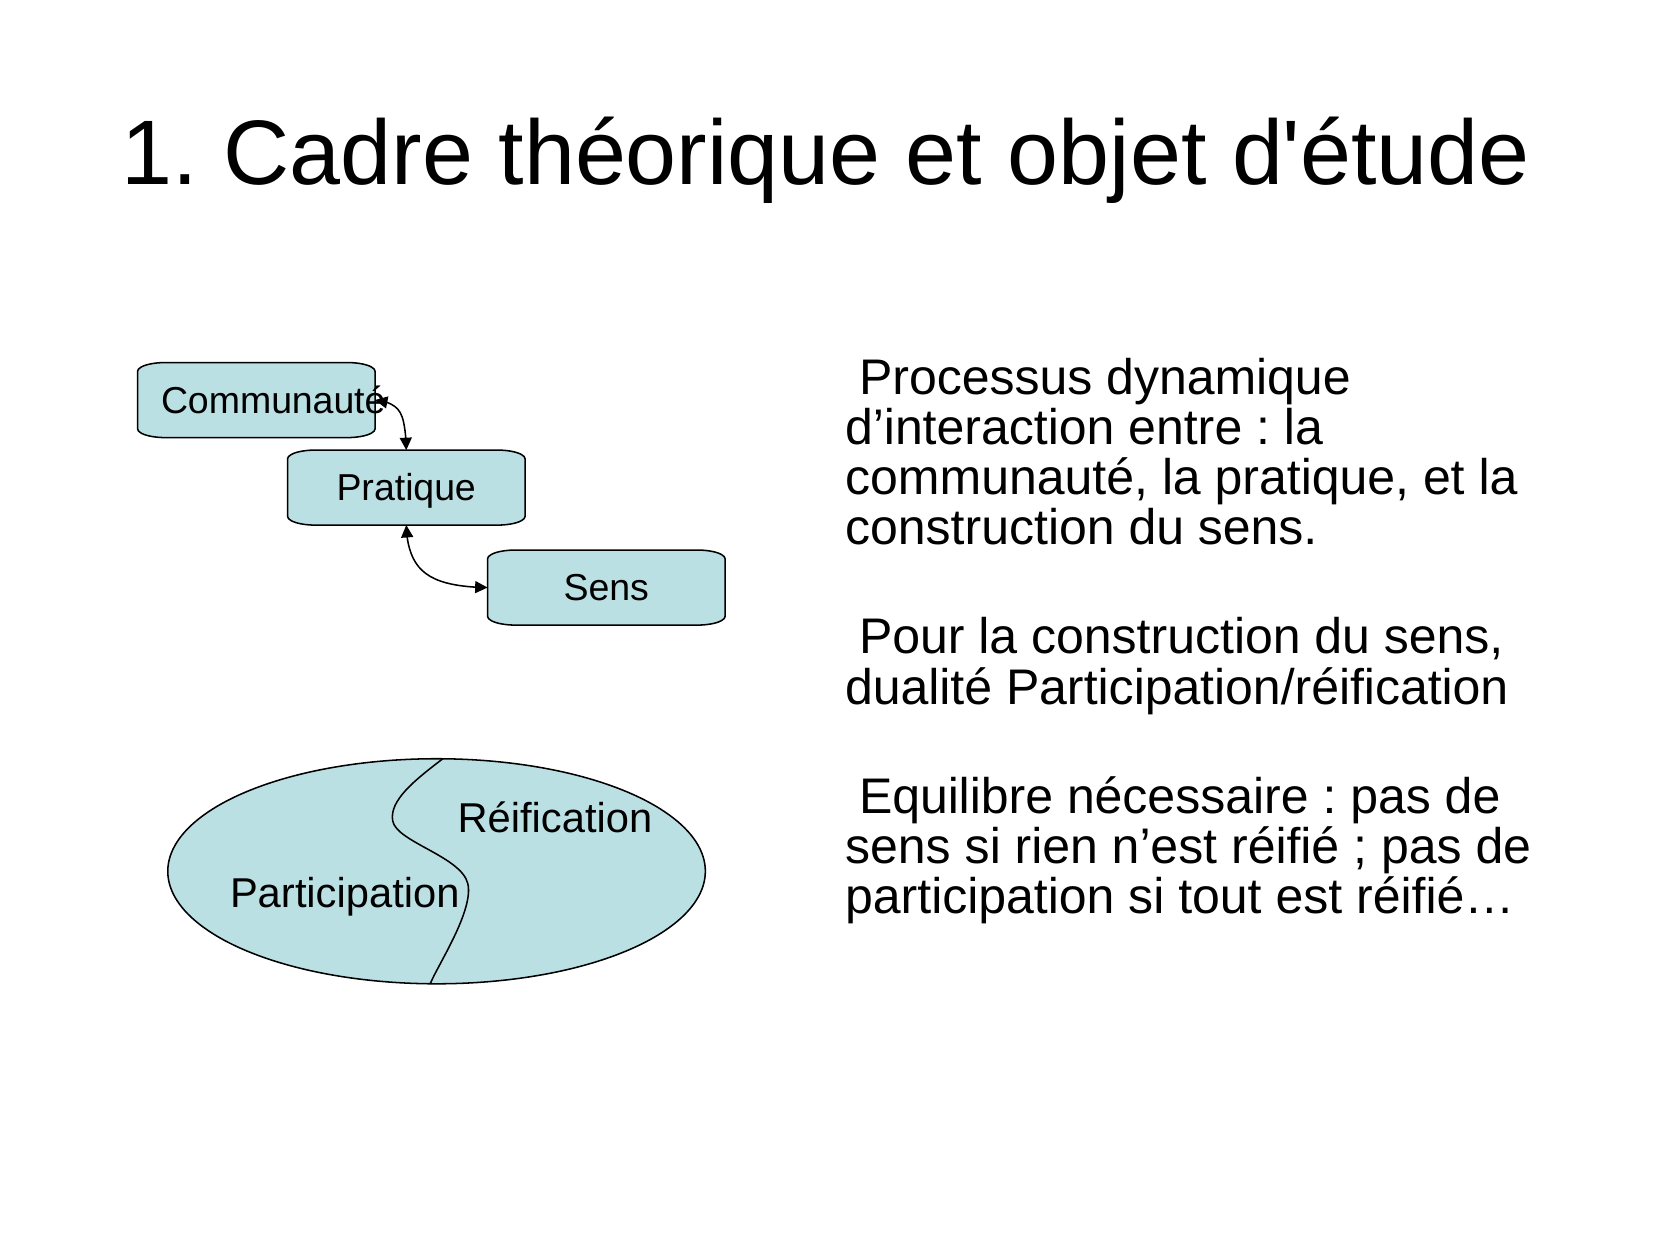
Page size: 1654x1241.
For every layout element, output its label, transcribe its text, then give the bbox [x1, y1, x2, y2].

text_box Sens [487, 550, 726, 626]
text_box [167, 758, 458, 984]
chart [82, 717, 809, 1109]
text_box Réification [442, 786, 690, 849]
list Processus dynamique d’interaction entre : la communauté, la pratique, et la construction du sens. Pour la construction du sens, dualité Participation/réification Equilibre nécessaire : pas de sens si rien n’est réifié ; pas de participation si tout est réifié… [845, 354, 1565, 980]
chart [82, 290, 809, 681]
text_box Pratique [287, 450, 526, 526]
title 1. Cadre théorique et objet d'étude [82, 56, 1571, 250]
text_box Communauté [137, 362, 376, 438]
text_box Participation [215, 861, 475, 924]
text_box [394, 758, 706, 984]
